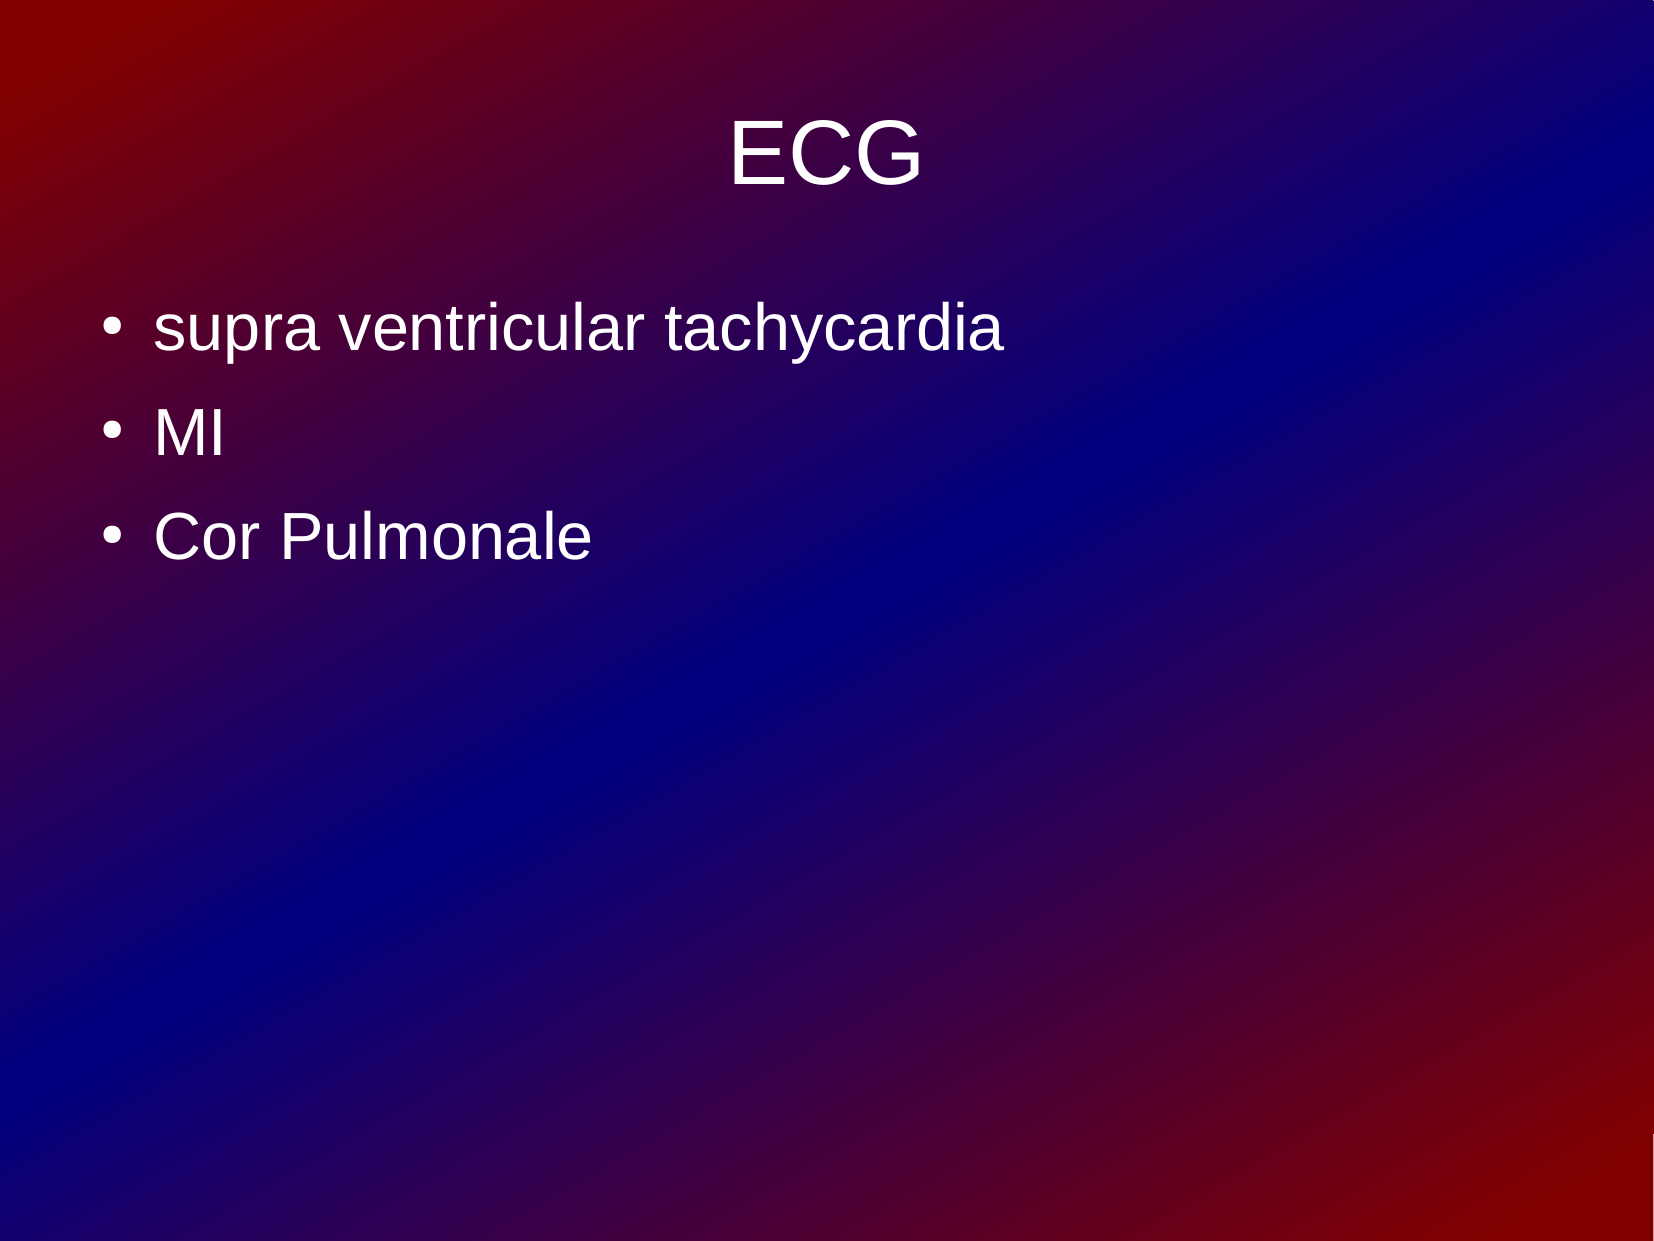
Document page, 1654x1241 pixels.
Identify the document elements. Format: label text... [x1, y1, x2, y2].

title ECG [82, 56, 1571, 250]
list supra ventricular tachycardia MI Cor Pulmonale [82, 290, 1571, 1094]
